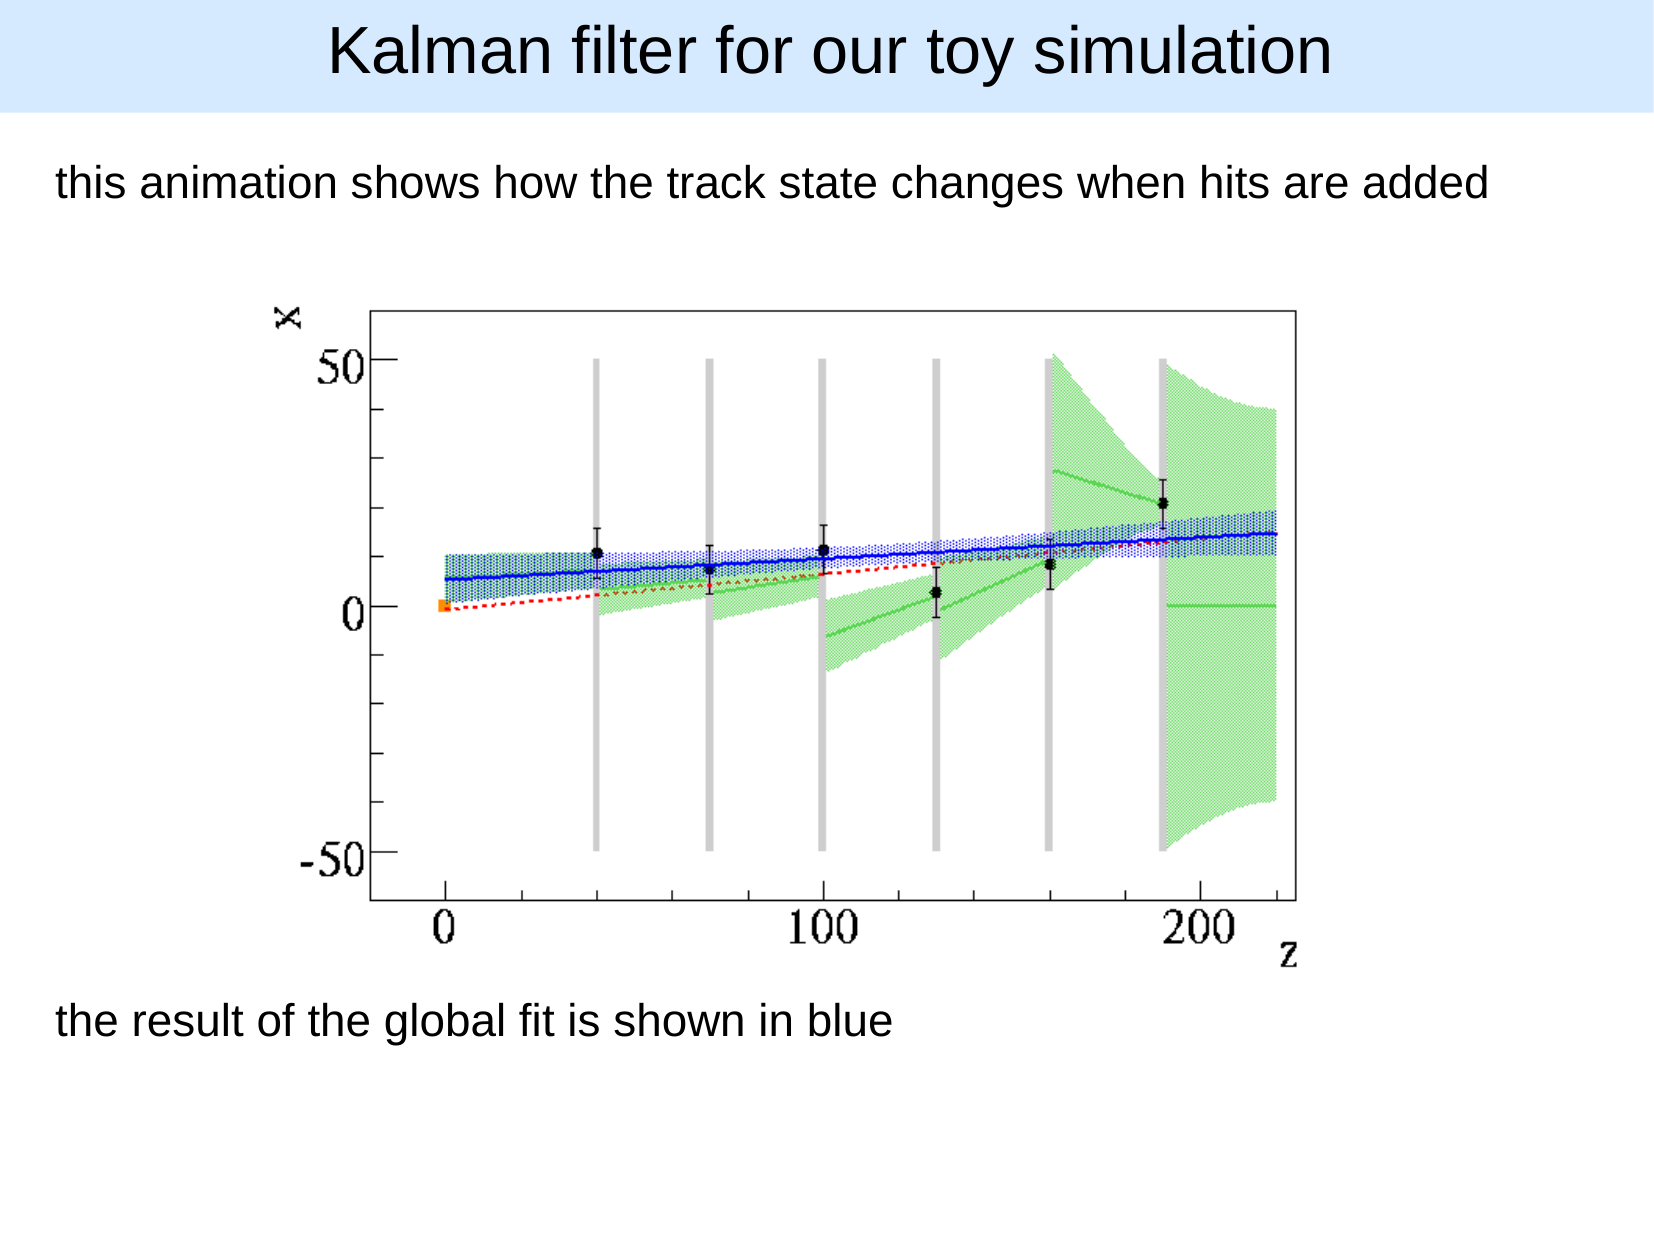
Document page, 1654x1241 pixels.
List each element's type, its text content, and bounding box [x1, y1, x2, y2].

picture [262, 237, 1350, 976]
list the result of the global fit is shown in blue [37, 995, 1613, 1102]
list this animation shows how the track state changes when hits are added [37, 156, 1613, 263]
title Kalman filter for our toy simulation [86, 0, 1576, 100]
